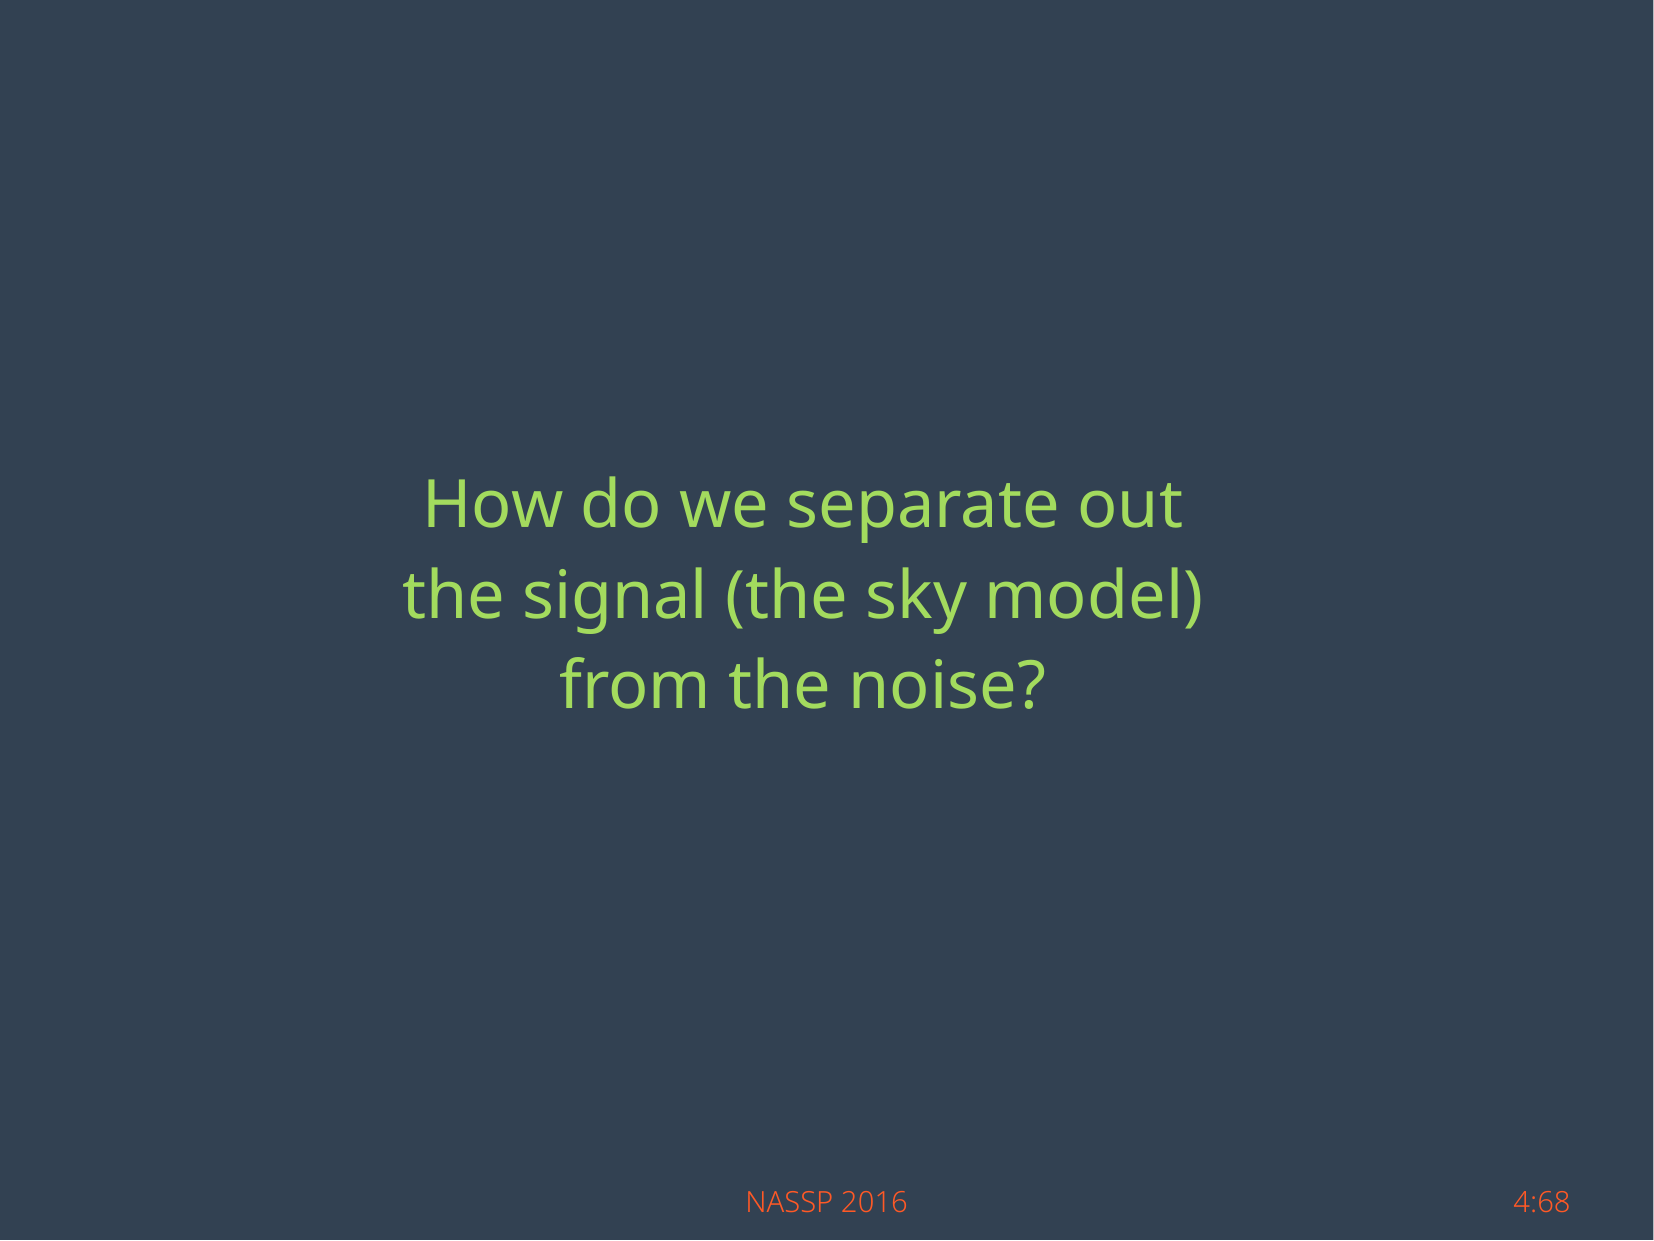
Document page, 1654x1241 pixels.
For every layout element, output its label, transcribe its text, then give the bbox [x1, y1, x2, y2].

text_box How do we separate out the signal (the sky model) from the noise? [354, 448, 1252, 705]
